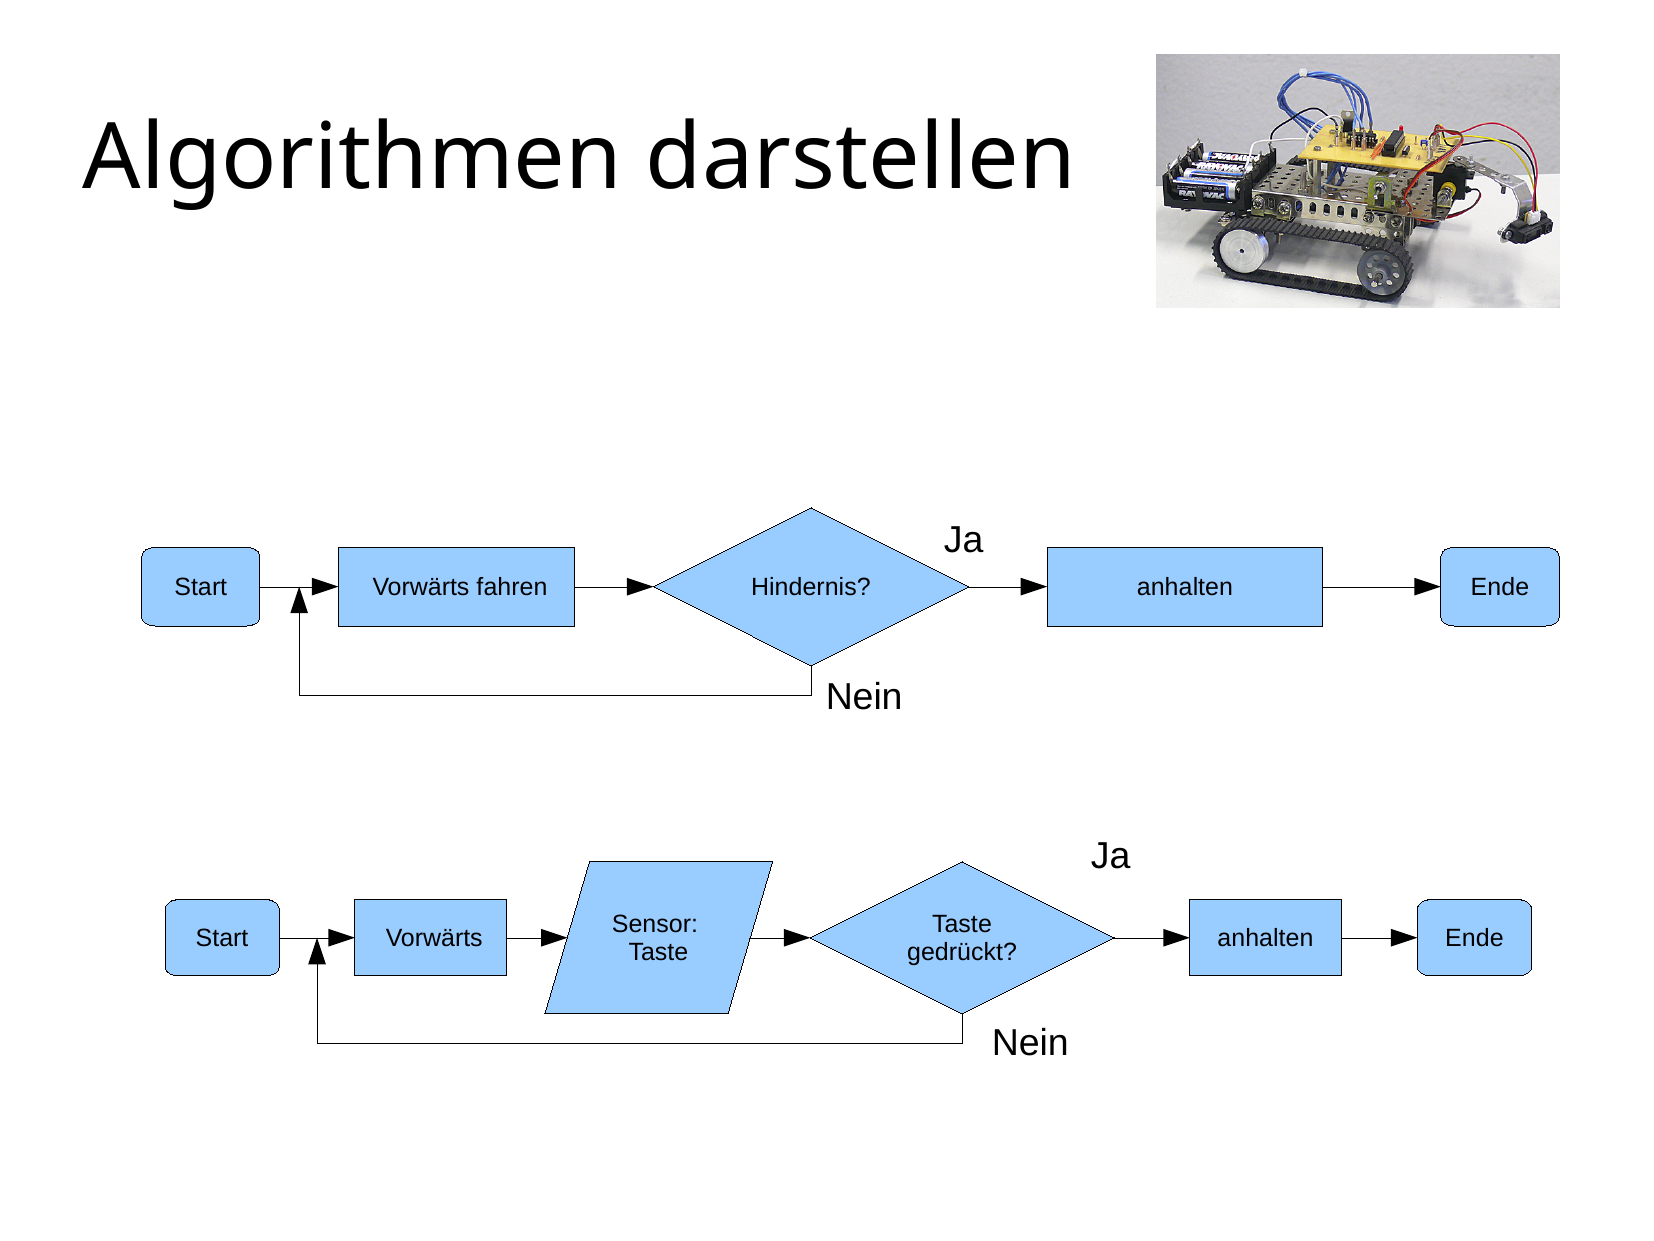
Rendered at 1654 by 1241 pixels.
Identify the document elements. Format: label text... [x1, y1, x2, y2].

text_box Ja [1076, 826, 1165, 900]
text_box Start [165, 899, 280, 976]
text_box Vorwärts [354, 899, 507, 976]
text_box anhalten [1189, 899, 1342, 976]
text_box Ende [1440, 547, 1560, 627]
picture [1156, 54, 1560, 308]
text_box Taste gedrückt? [810, 861, 1115, 1014]
text_box Ja [929, 511, 1022, 587]
text_box Nein [977, 1013, 1114, 1087]
text_box Sensor: Taste [544, 861, 773, 1014]
text_box Nein [811, 668, 953, 745]
text_box Hindernis? [654, 507, 968, 666]
text_box Ende [1417, 899, 1532, 976]
text_box Vorwärts fahren [338, 547, 575, 627]
text_box Start [141, 547, 260, 627]
text_box anhalten [1047, 547, 1323, 627]
title Algorithmen darstellen [82, 49, 1571, 257]
